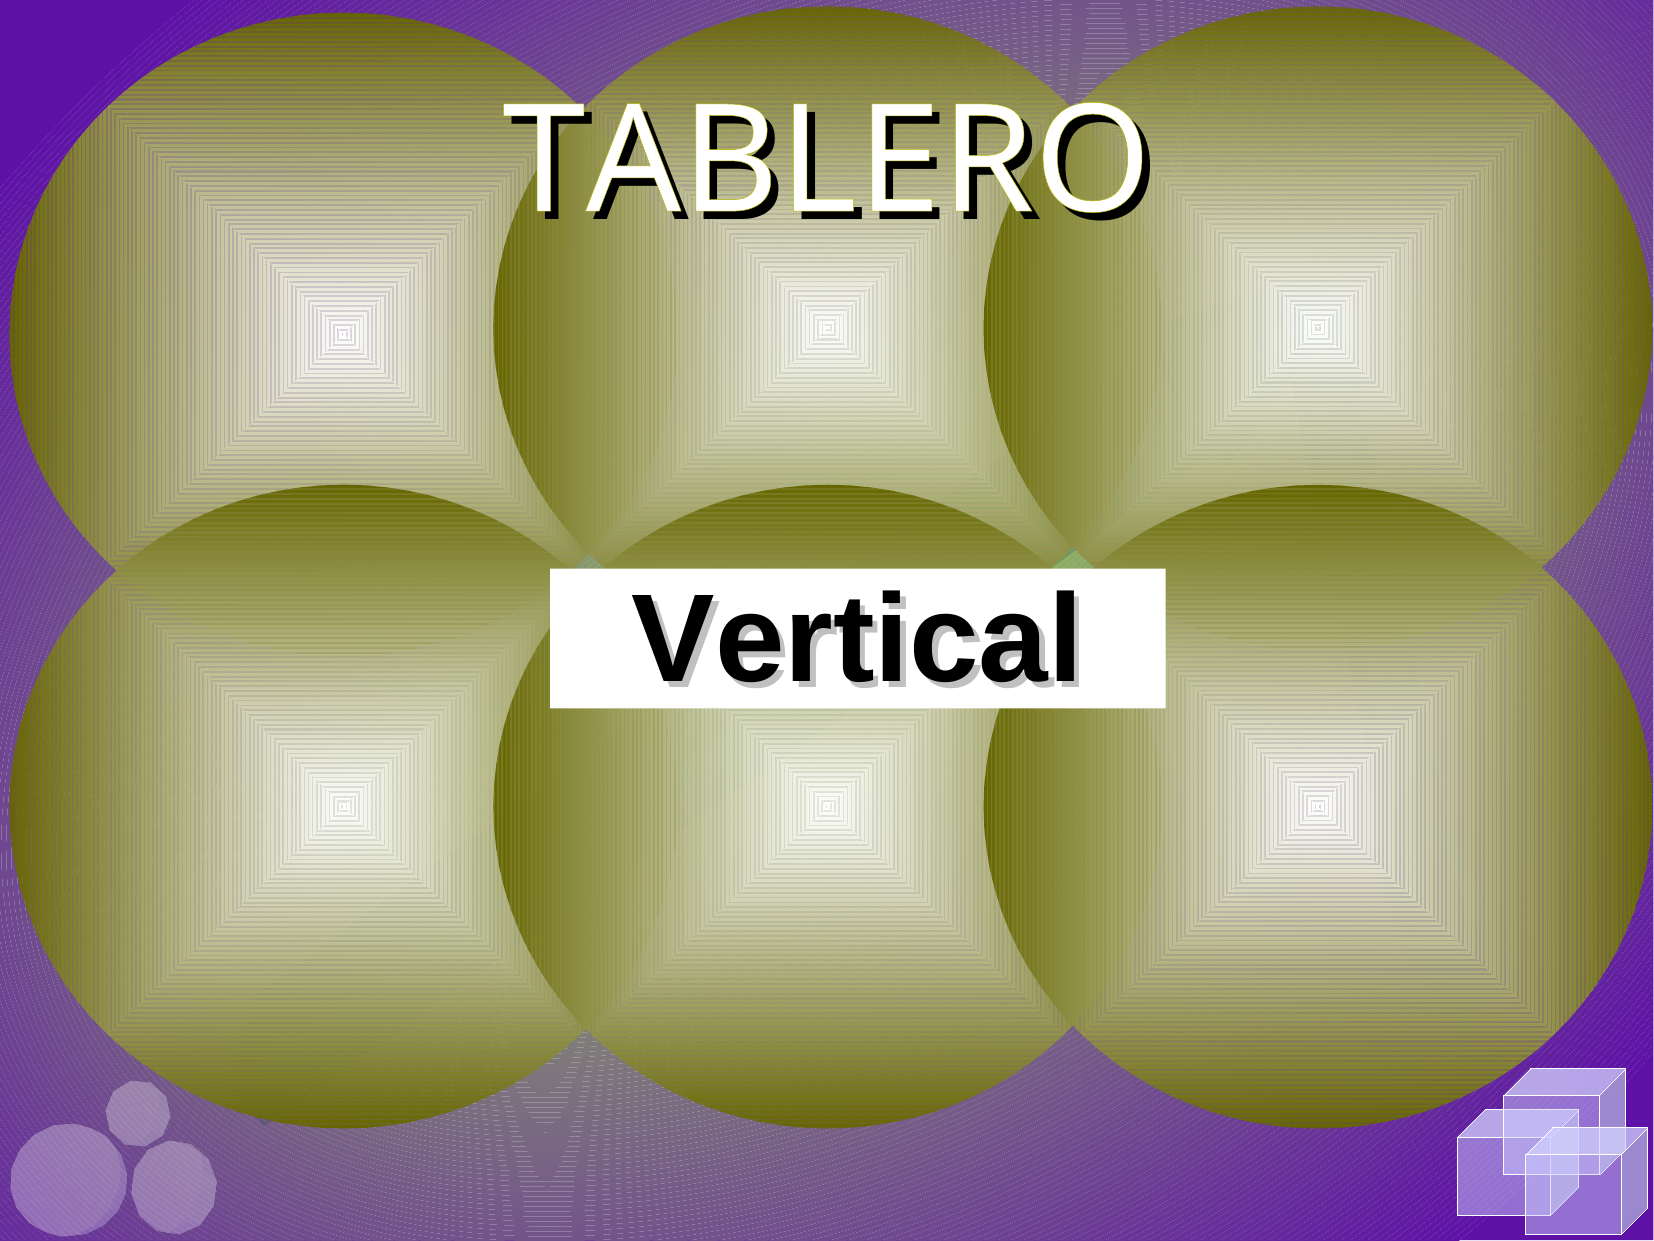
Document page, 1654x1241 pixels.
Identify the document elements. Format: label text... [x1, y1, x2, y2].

text_box [9, 117, 1653, 1129]
title Vertical [550, 568, 1166, 709]
text_box [1155, 6, 1481, 47]
text_box [193, 12, 495, 47]
text_box [664, 6, 991, 47]
title TABLERO [82, 47, 1571, 259]
